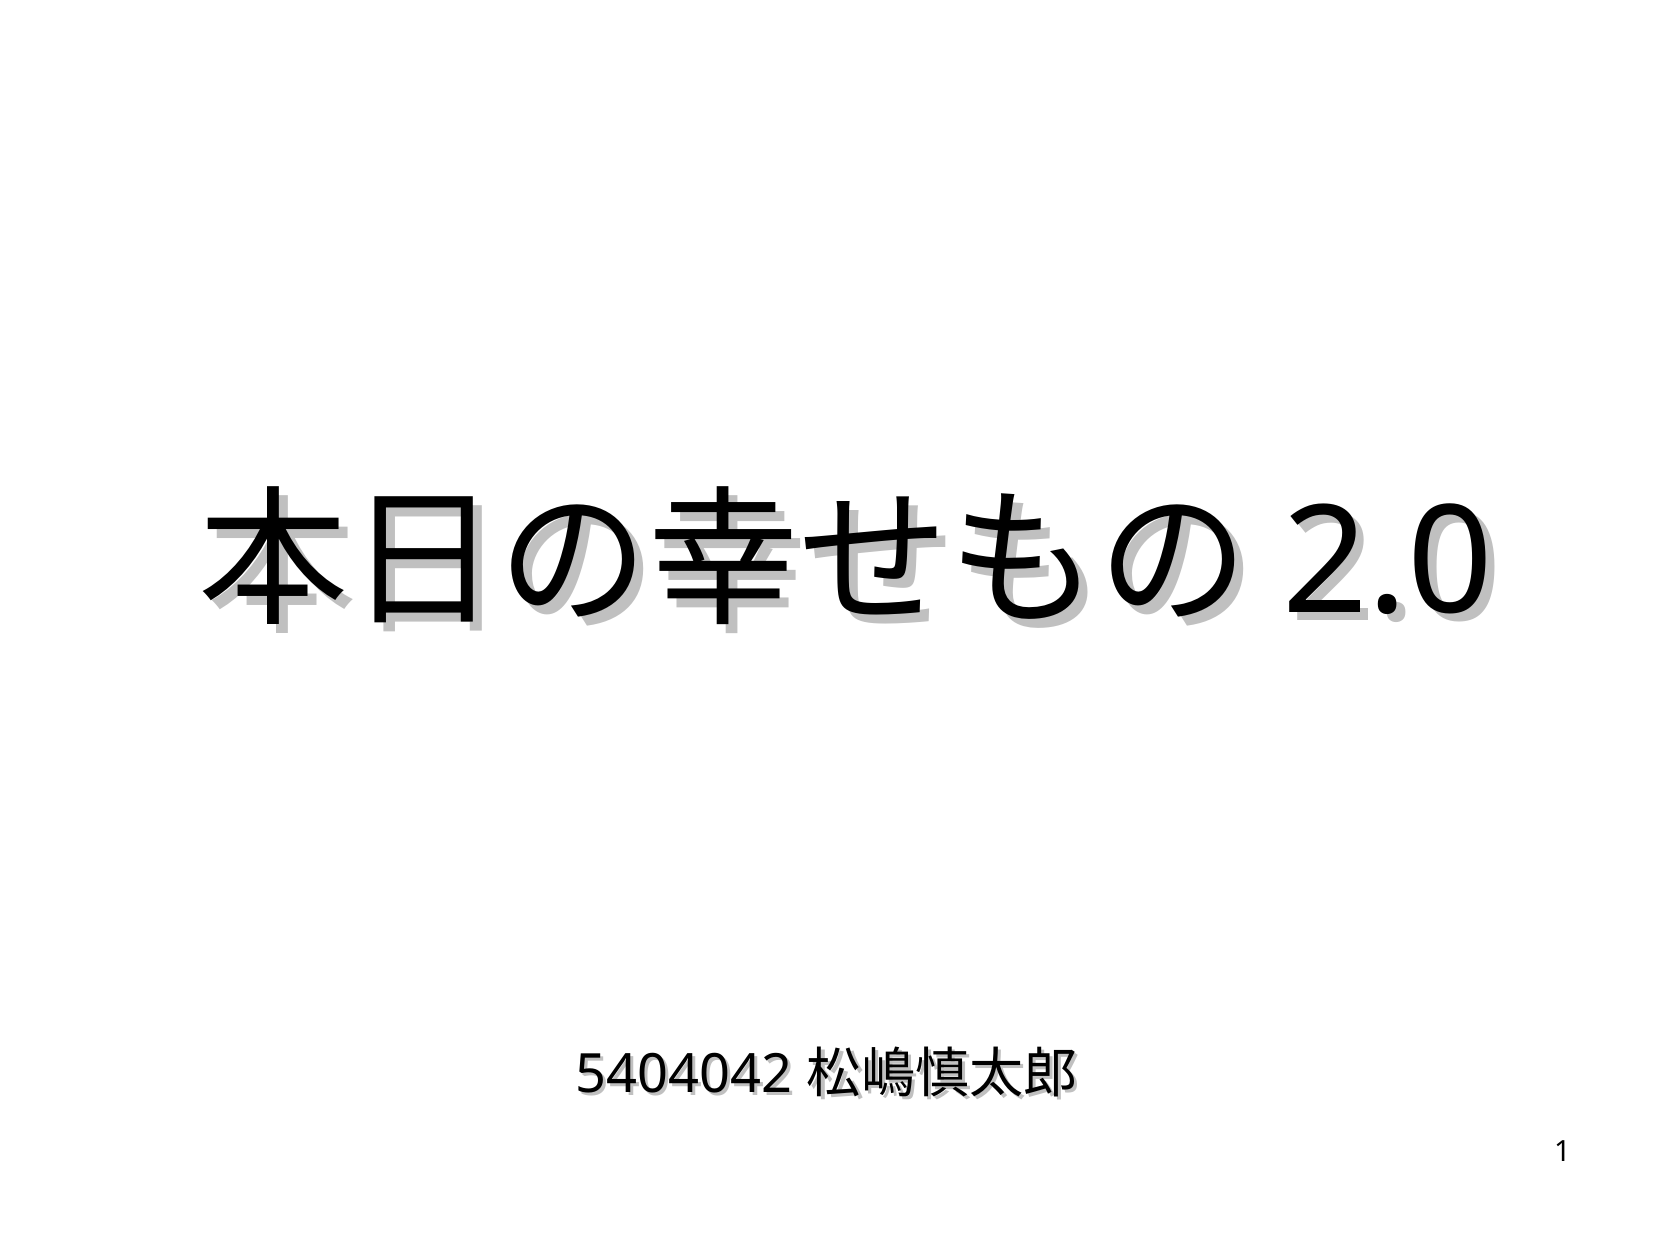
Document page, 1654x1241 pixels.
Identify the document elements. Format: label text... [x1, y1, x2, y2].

text_box 本日の幸せもの 2.0 [183, 431, 1487, 612]
text_box 5404042 松嶋慎太郎 [561, 1021, 1113, 1097]
